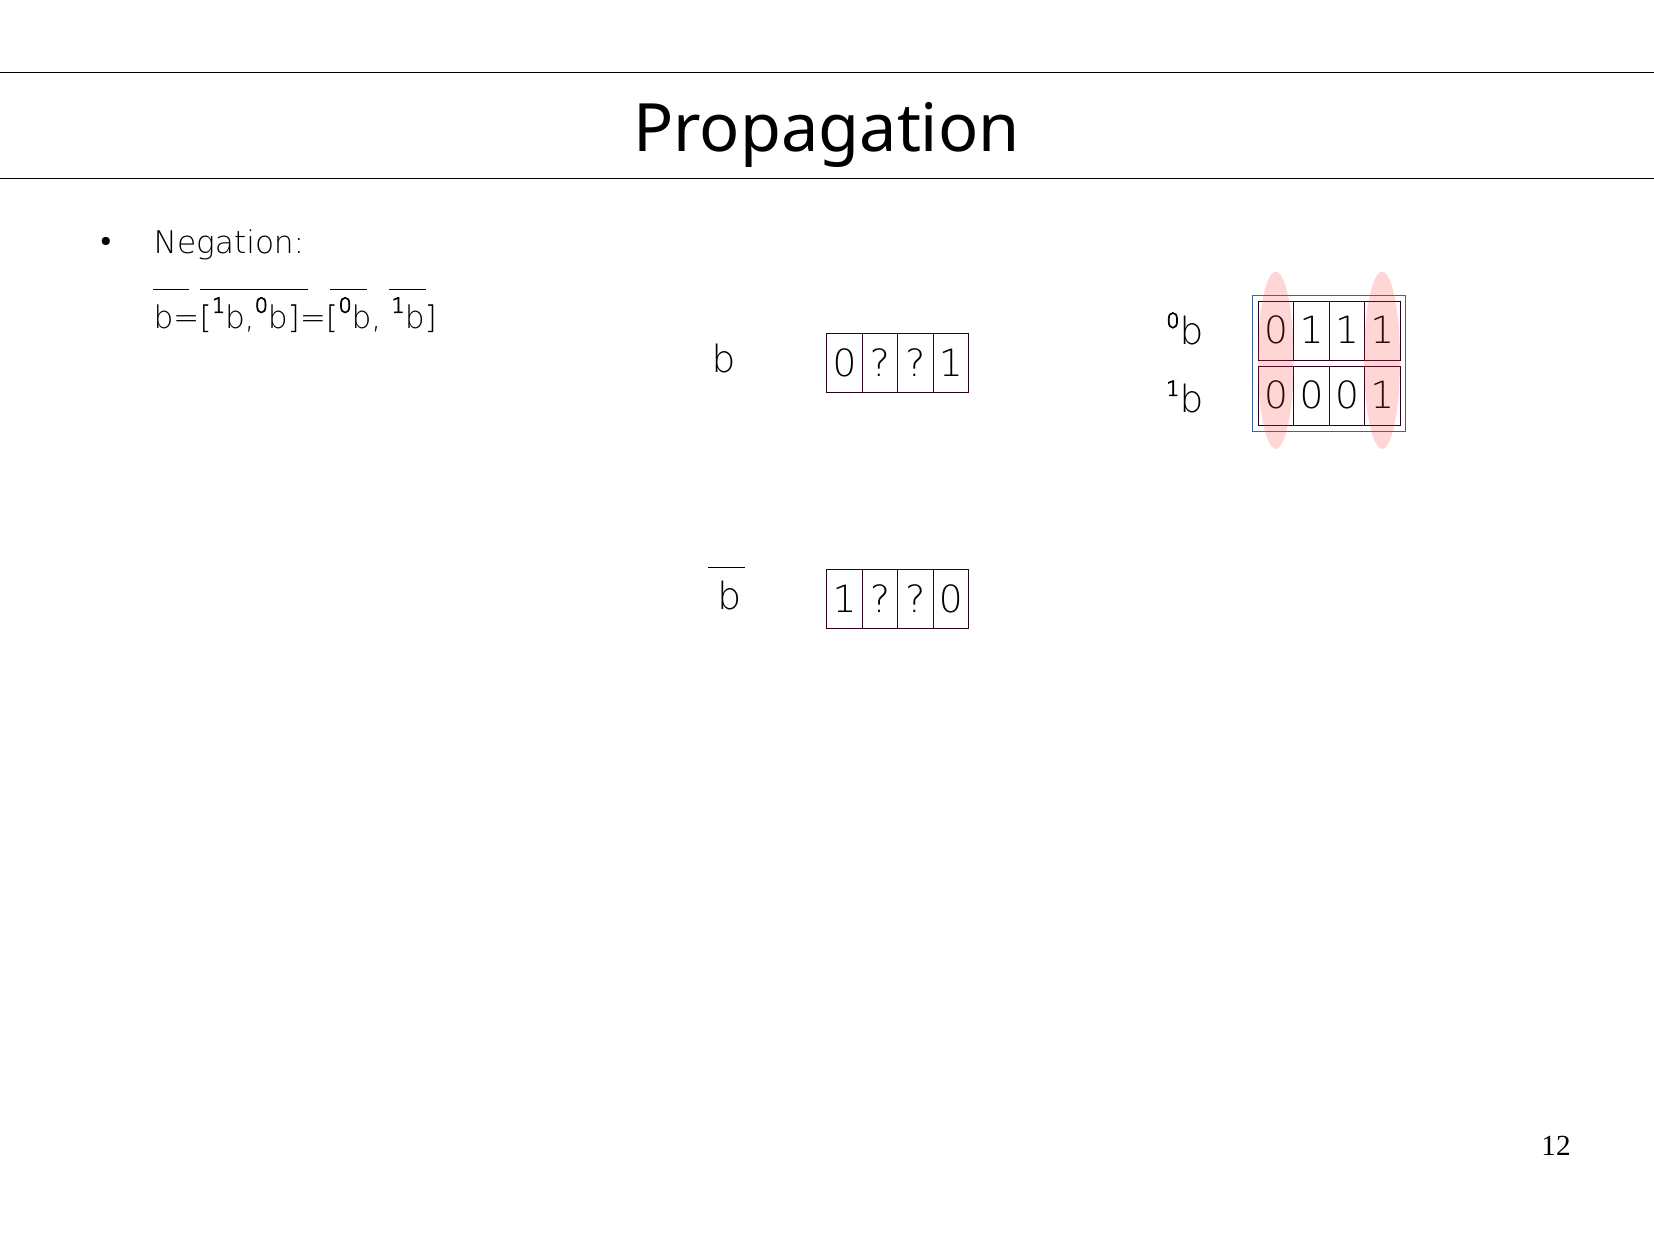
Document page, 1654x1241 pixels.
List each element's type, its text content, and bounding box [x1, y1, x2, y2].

text_box 1b [1151, 366, 1219, 432]
text_box 0 [1289, 398, 1293, 426]
text_box 0 [1258, 301, 1262, 328]
text_box 1 [1364, 301, 1368, 332]
text_box 1 [826, 569, 862, 629]
text_box 0b [1151, 298, 1219, 364]
text_box 1 [933, 333, 969, 393]
text_box b [702, 567, 756, 626]
list Negation: b=[1b,0b]=[0b, 1b] [82, 224, 1241, 1193]
text_box Propagation [0, 72, 1654, 166]
text_box 0 [933, 569, 969, 629]
text_box 1 [1396, 301, 1401, 357]
text_box ? [862, 333, 897, 393]
text_box 1 [1329, 301, 1364, 361]
text_box 1 [1395, 366, 1401, 426]
text_box [1364, 271, 1401, 449]
text_box b [696, 330, 751, 390]
text_box [1257, 271, 1294, 449]
text_box ? [897, 569, 933, 629]
text_box 0 [1329, 366, 1364, 426]
text_box ? [862, 569, 897, 629]
text_box 0 [1293, 366, 1329, 426]
text_box ? [897, 333, 933, 393]
text_box 1 [1364, 388, 1369, 426]
text_box 0 [1258, 392, 1263, 426]
text_box 1 [1293, 301, 1329, 361]
text_box 0 [826, 333, 862, 393]
